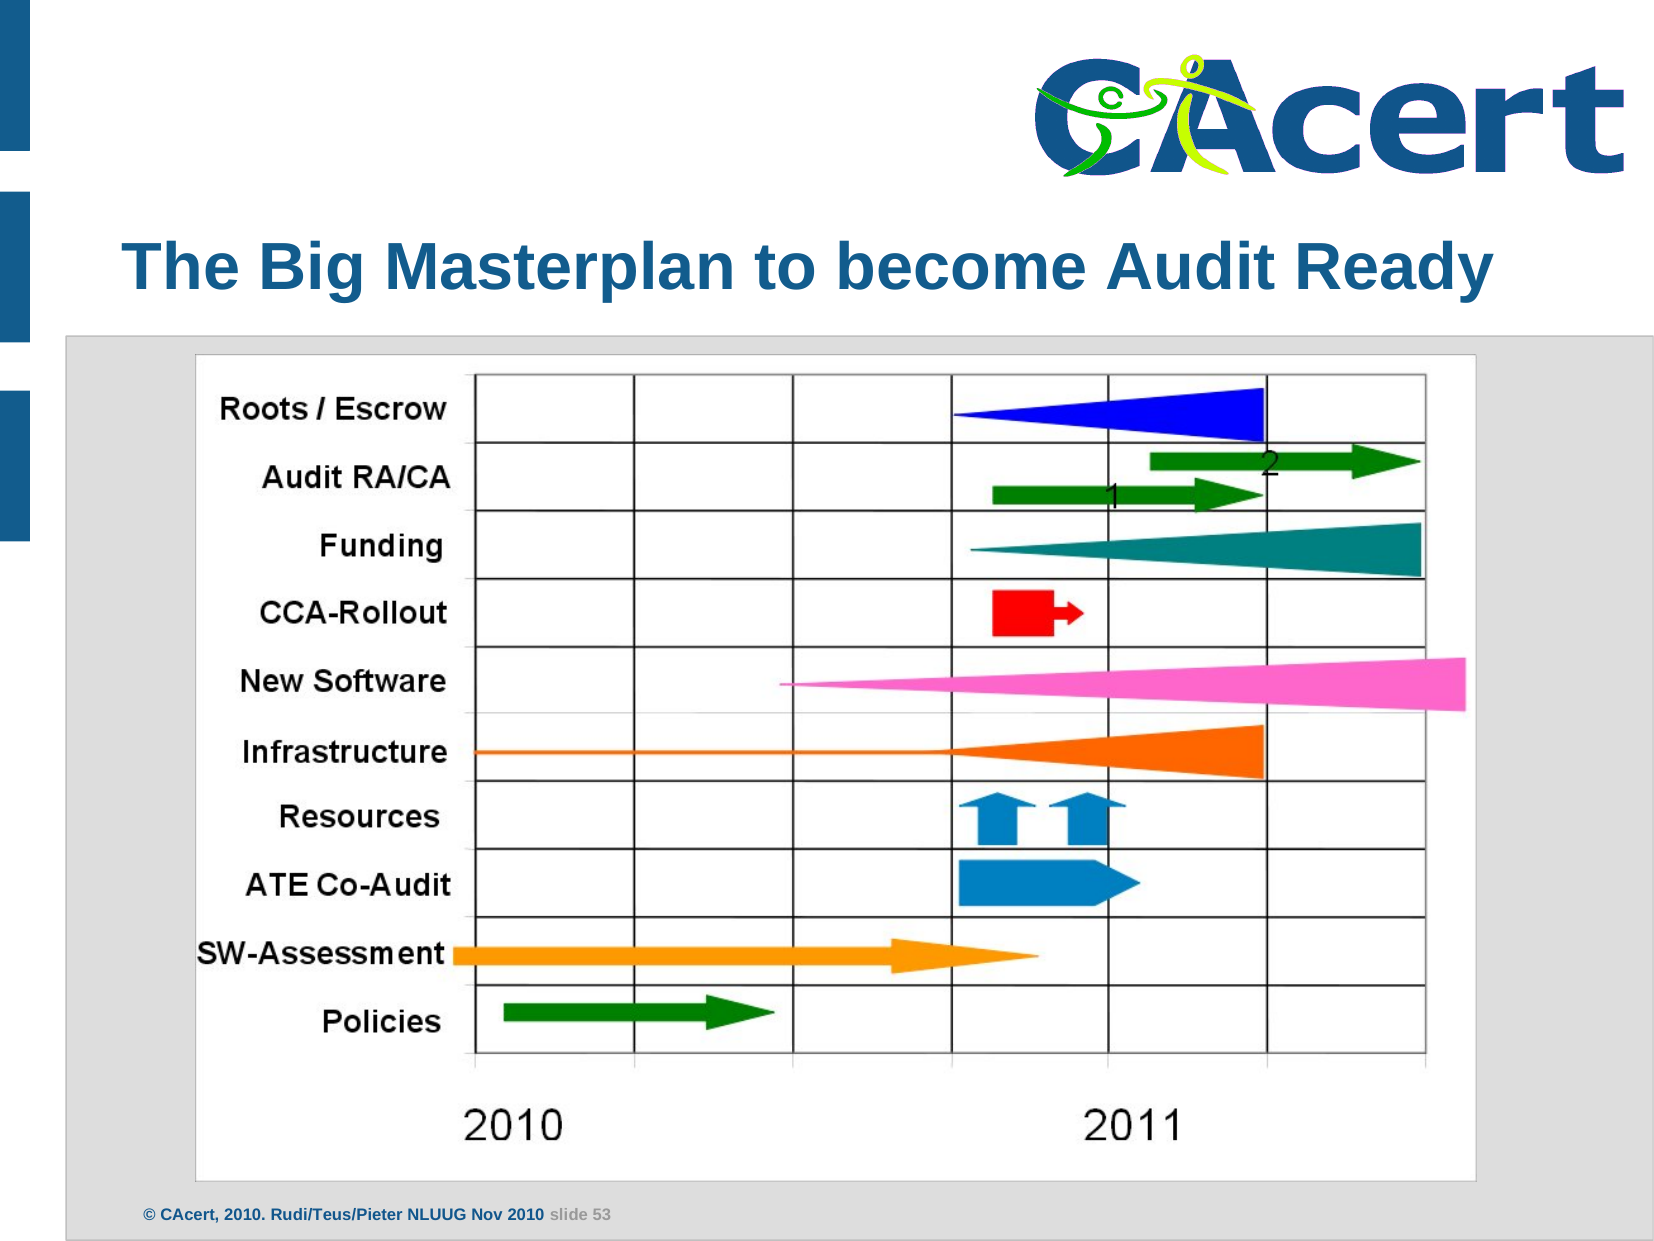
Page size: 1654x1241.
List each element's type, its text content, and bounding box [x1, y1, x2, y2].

title The Big Masterplan to become Audit Ready [121, 177, 1533, 315]
picture [1033, 53, 1625, 178]
picture [195, 354, 1477, 1182]
